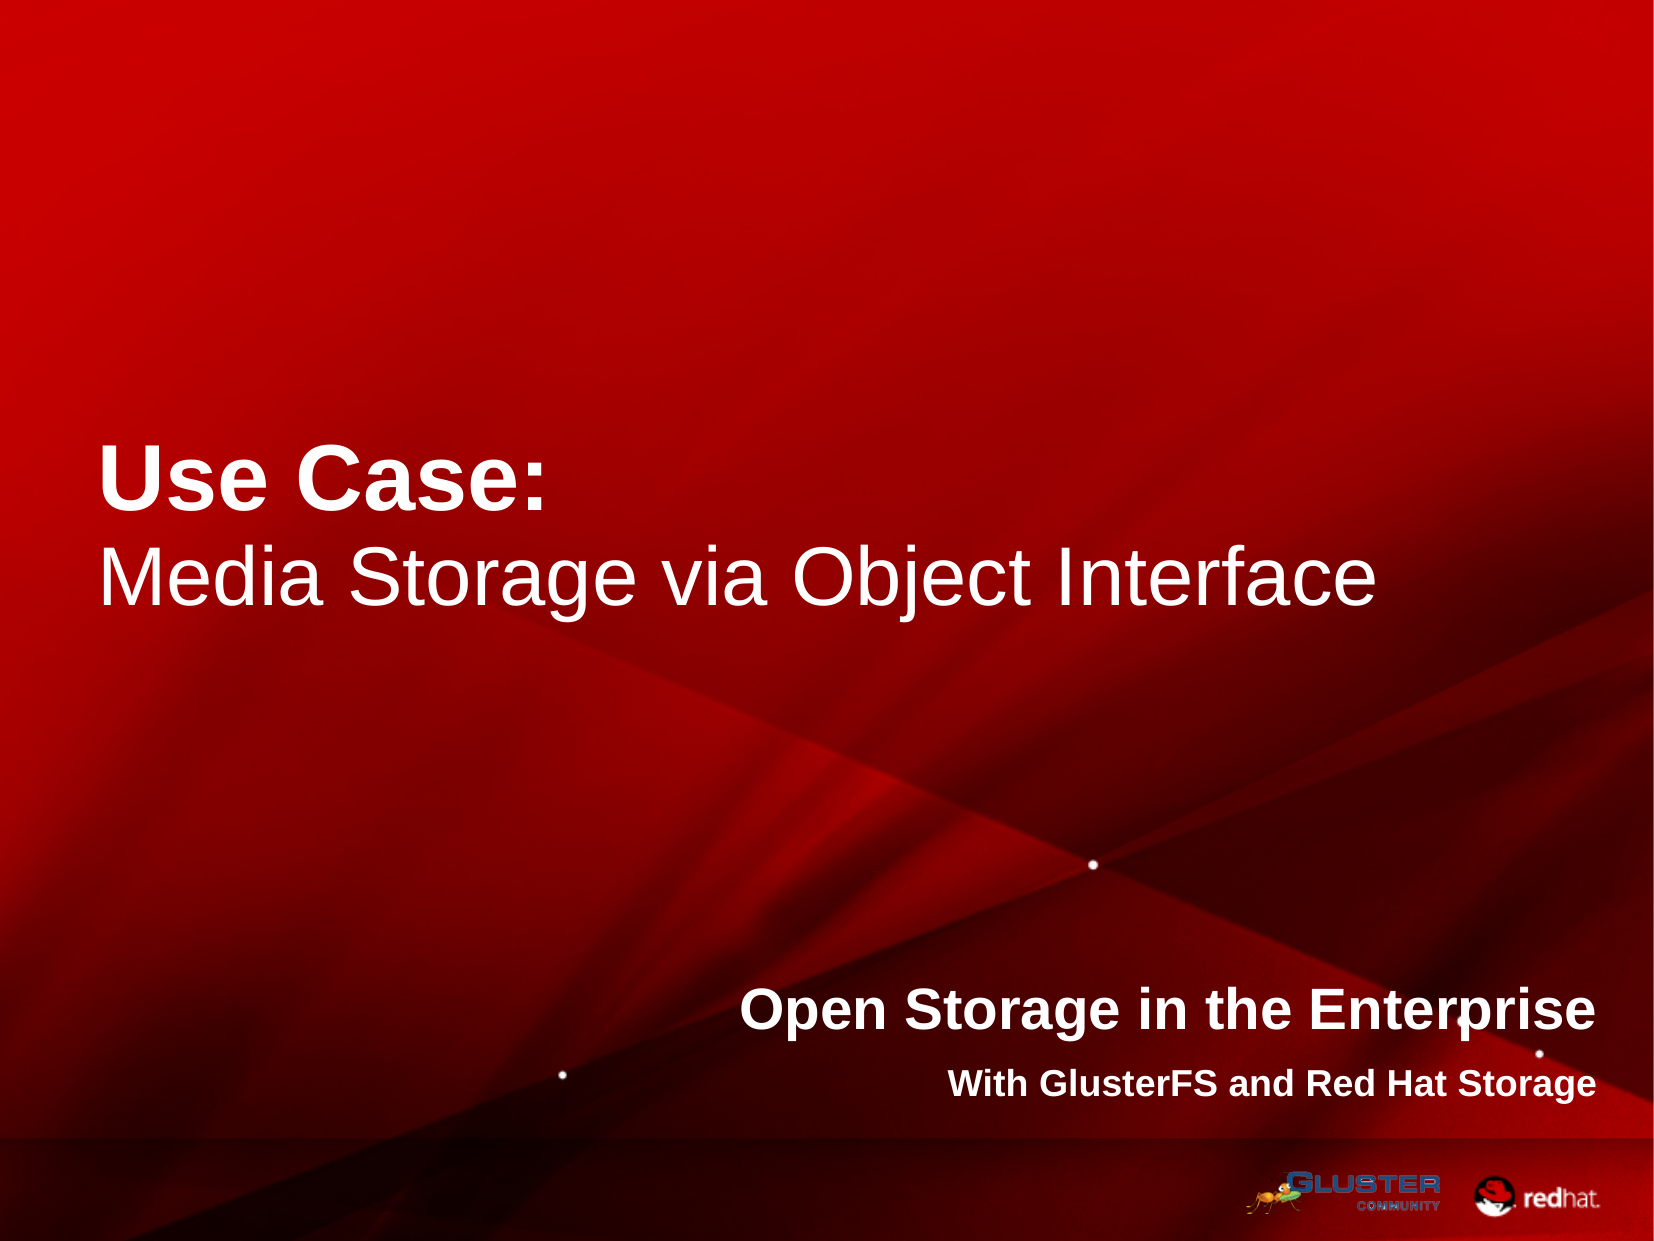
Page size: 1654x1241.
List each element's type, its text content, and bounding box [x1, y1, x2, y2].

title Use Case: Media Storage via Object Interface [97, 425, 1586, 624]
picture [0, 0, 1654, 1241]
text_box Open Storage in the Enterprise With GlusterFS and Red Hat Storage [676, 966, 1613, 1115]
